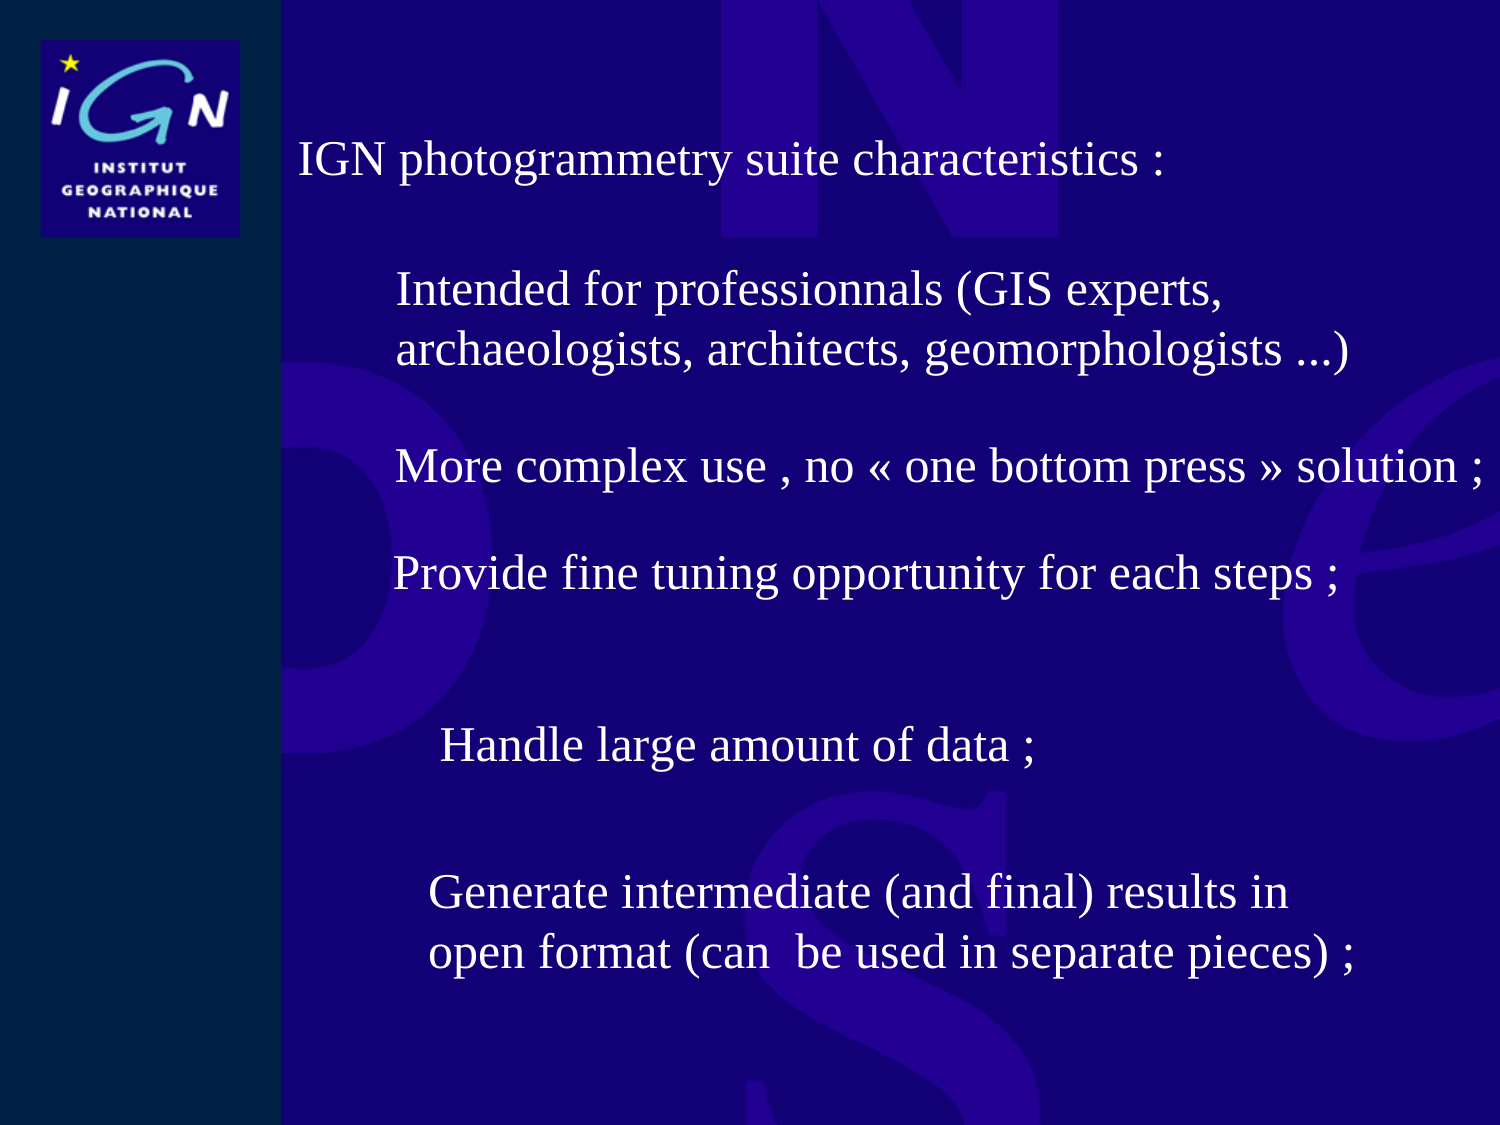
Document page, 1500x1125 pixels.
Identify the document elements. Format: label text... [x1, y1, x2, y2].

text_box Handle large amount of data ; [424, 704, 1052, 780]
picture [0, 0, 1500, 1125]
text_box IGN photogrammetry suite characteristics : [282, 118, 1182, 194]
text_box Generate intermediate (and final) results in open format (can be used in separate pieces) ; [413, 850, 1372, 986]
text_box Provide fine tuning opportunity for each steps ; [377, 531, 1356, 607]
text_box More complex use , no « one bottom press » solution ; [379, 425, 1500, 501]
text_box Intended for professionnals (GIS experts, archaeologists, architects, geomorphologists ...) [380, 247, 1366, 384]
